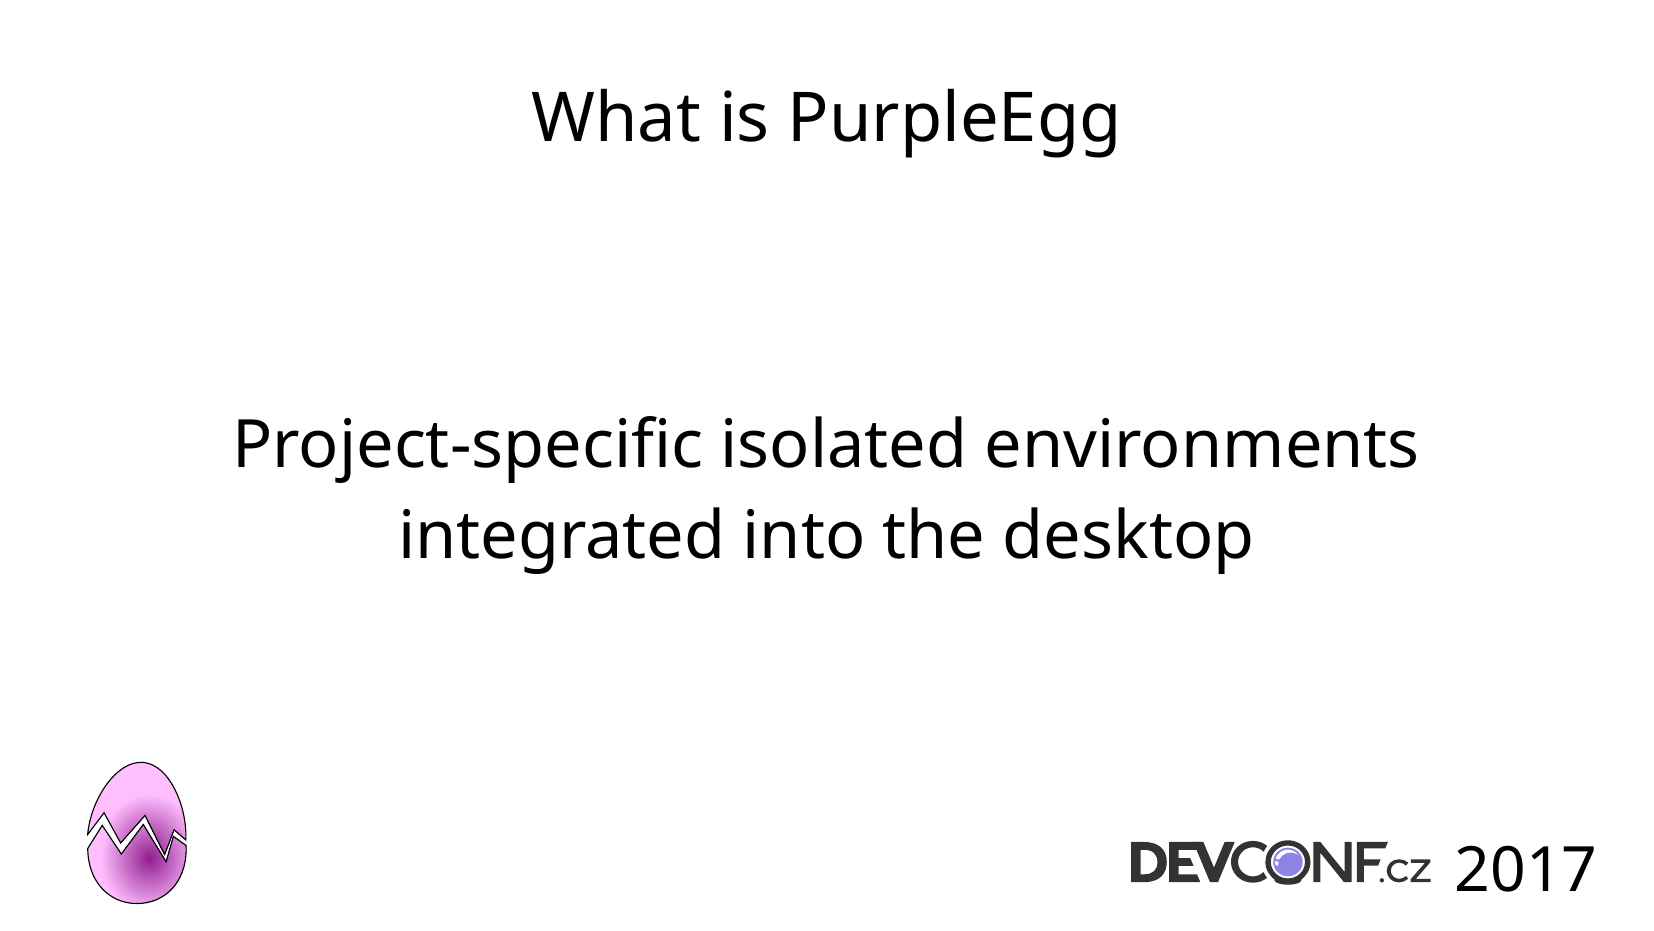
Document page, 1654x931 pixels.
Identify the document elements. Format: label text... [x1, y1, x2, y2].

title What is PurpleEgg [82, 37, 1571, 193]
subtitle Project-specific isolated environments integrated into the desktop [82, 217, 1571, 758]
